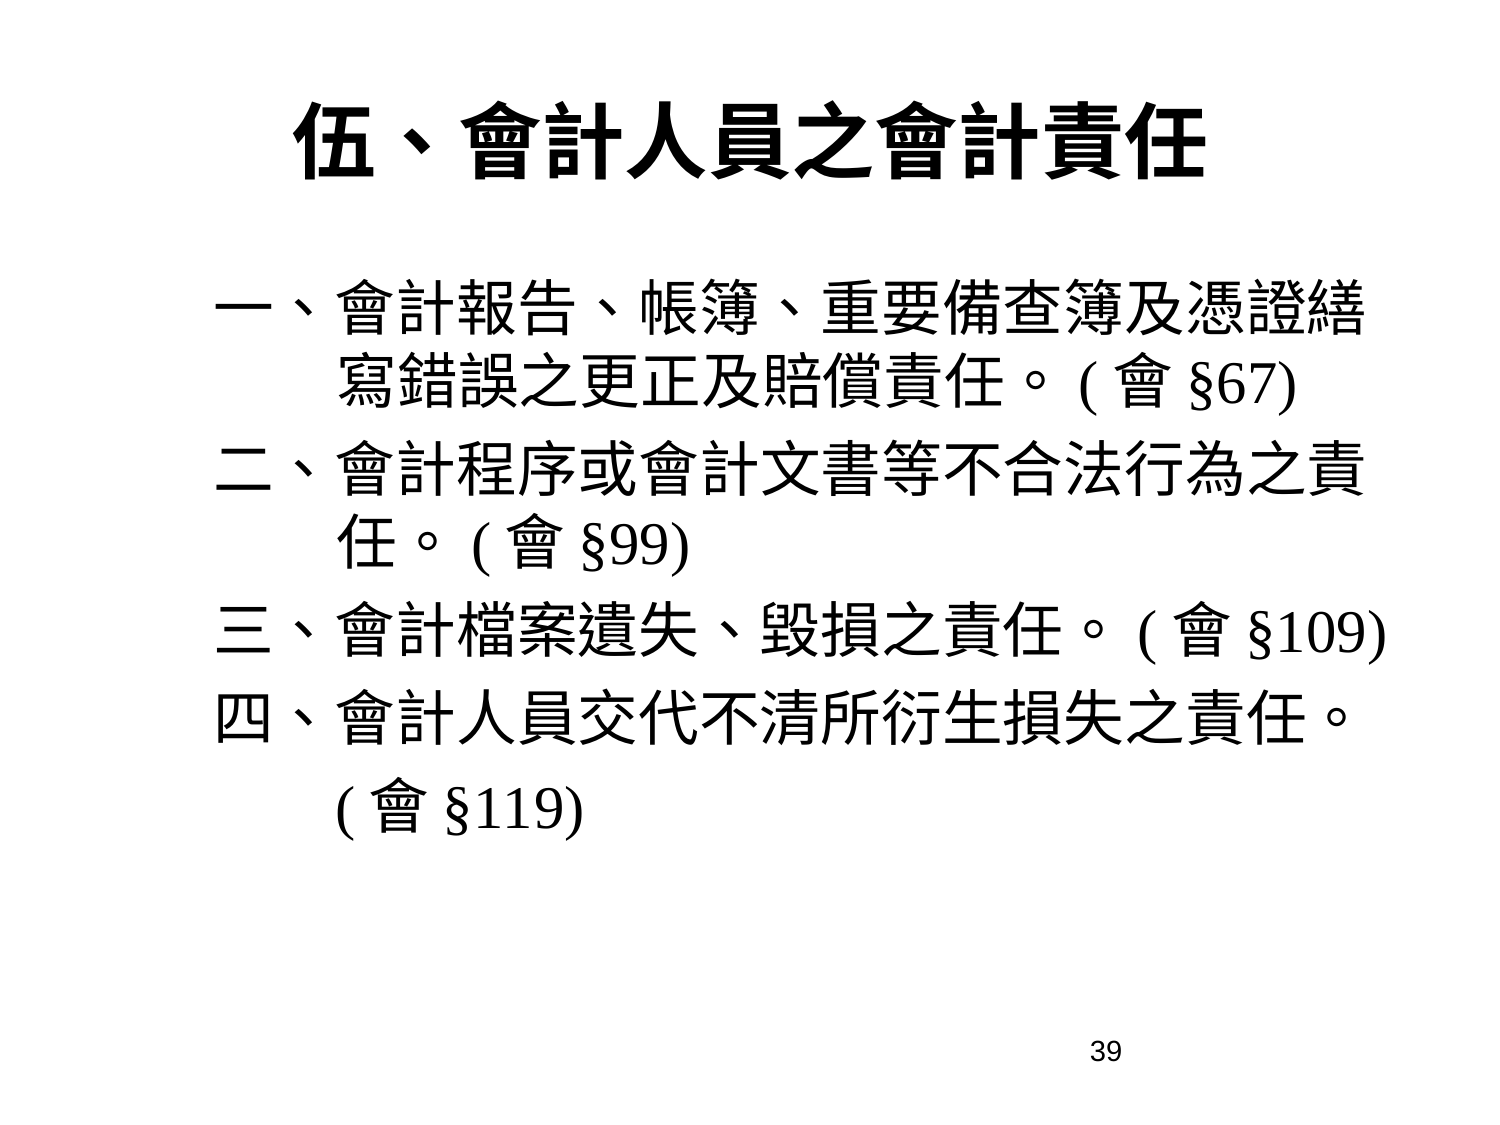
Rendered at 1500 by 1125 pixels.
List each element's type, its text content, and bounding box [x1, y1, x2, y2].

text_box 39 [1074, 1024, 1426, 1103]
list 一、會計報告、帳簿、重要備查簿及憑證繕寫錯誤之更正及賠償責任。(會§67) 二、會計程序或會計文書等不合法行為之責任。(會§99) 三、會計檔案遺失、毀損之責任。(會§109) 四、會計人員交代不清所衍生損失之責任。 (會§119) [75, 262, 1426, 1005]
title 伍、會計人員之會計責任 [75, 45, 1426, 233]
